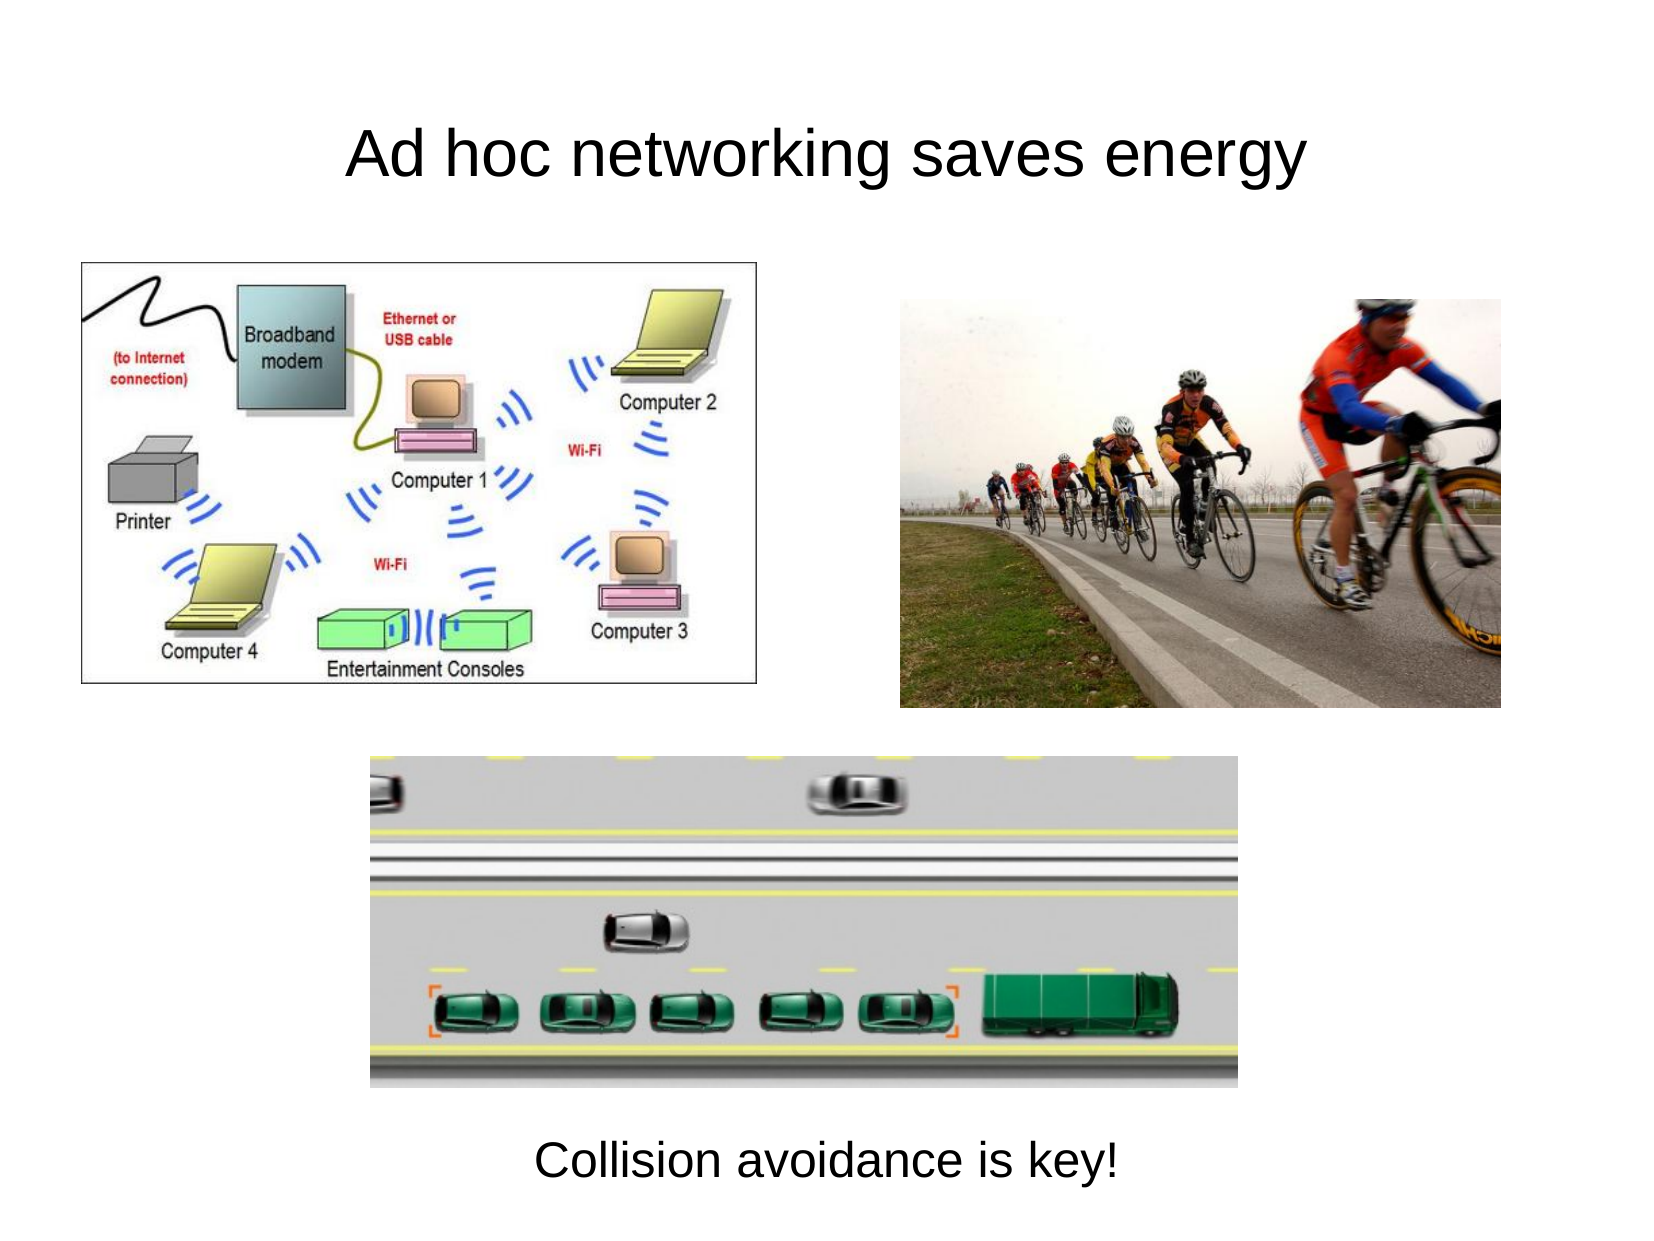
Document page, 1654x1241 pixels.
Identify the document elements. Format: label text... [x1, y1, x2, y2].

title Ad hoc networking saves energy [82, 49, 1571, 257]
picture [900, 299, 1501, 709]
picture [370, 756, 1238, 1088]
text_box Collision avoidance is key! [519, 1125, 1135, 1196]
picture [81, 262, 757, 684]
